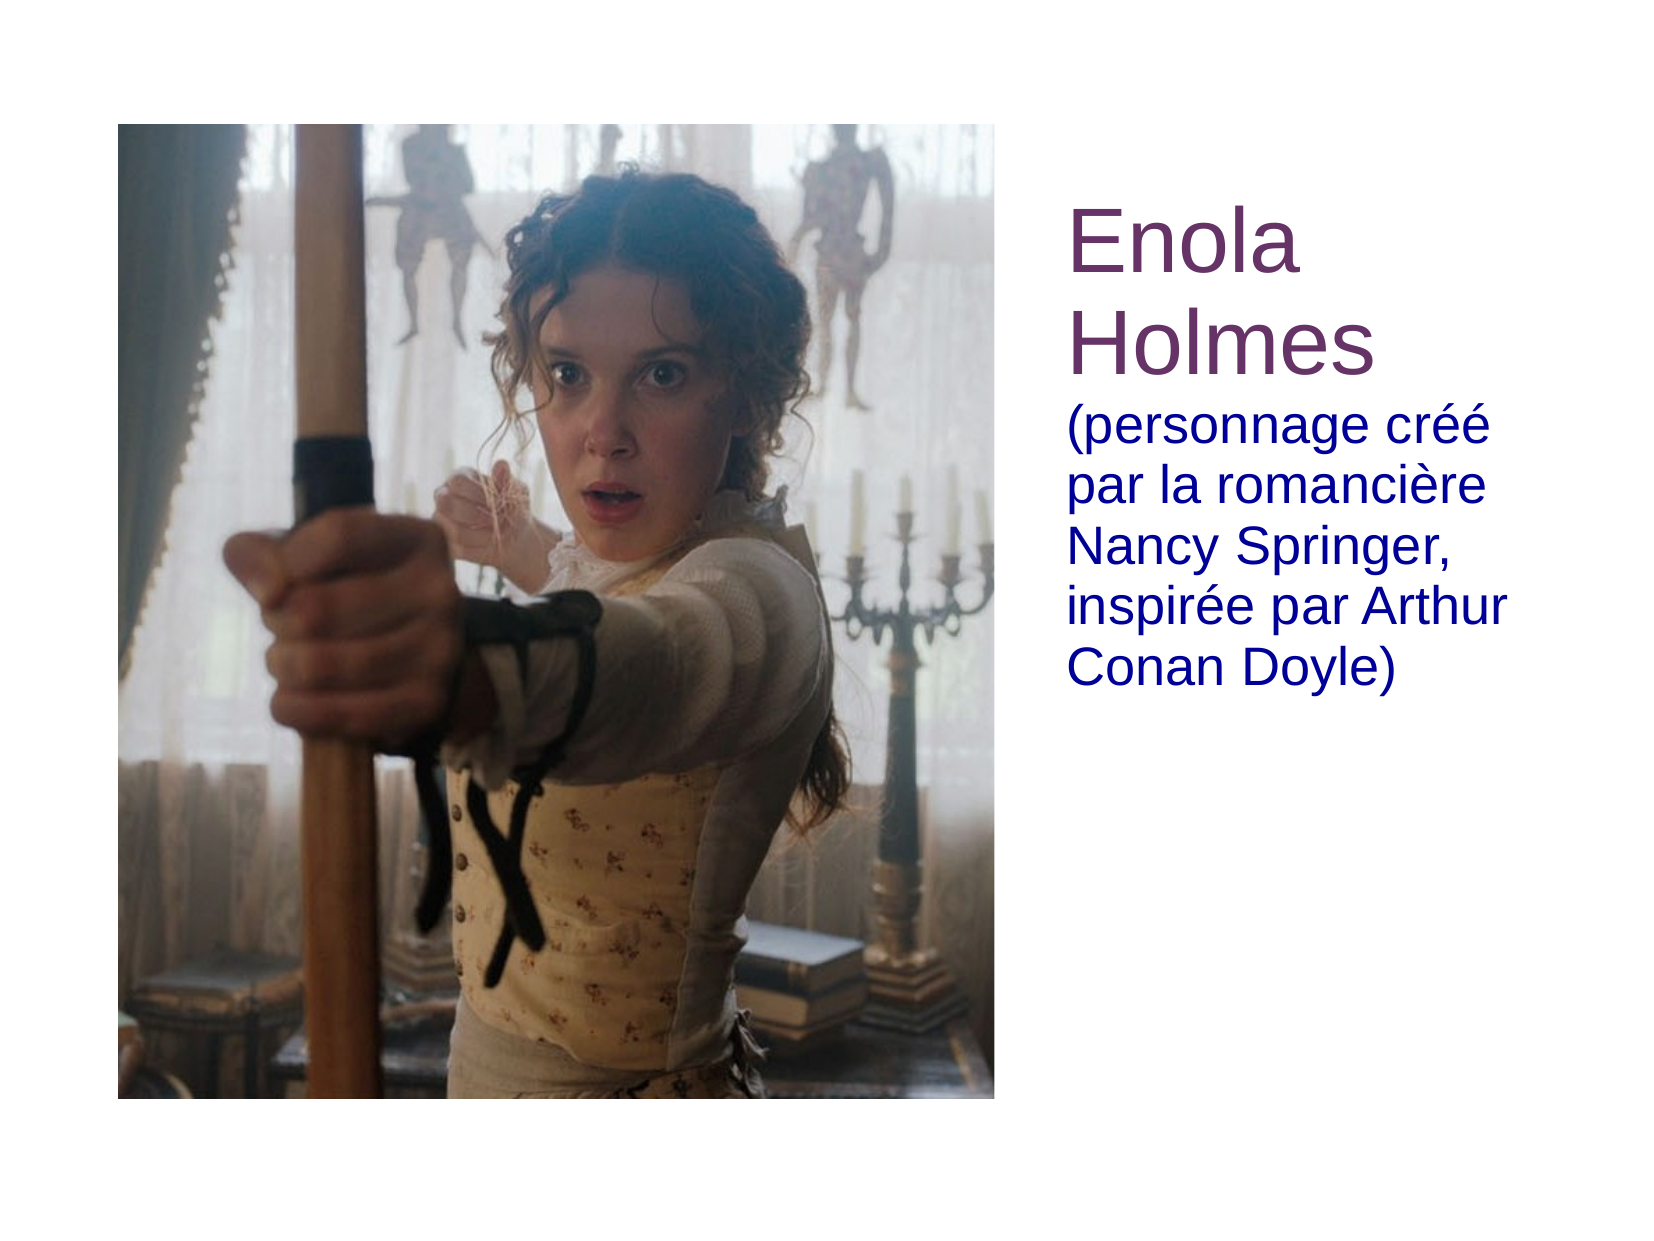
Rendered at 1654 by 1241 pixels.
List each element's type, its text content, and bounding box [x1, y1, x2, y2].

picture [118, 124, 995, 1099]
text_box Enola Holmes (personnage créé par la romancière Nancy Springer, inspirée par Arthur Conan Doyle) [1051, 181, 1560, 765]
